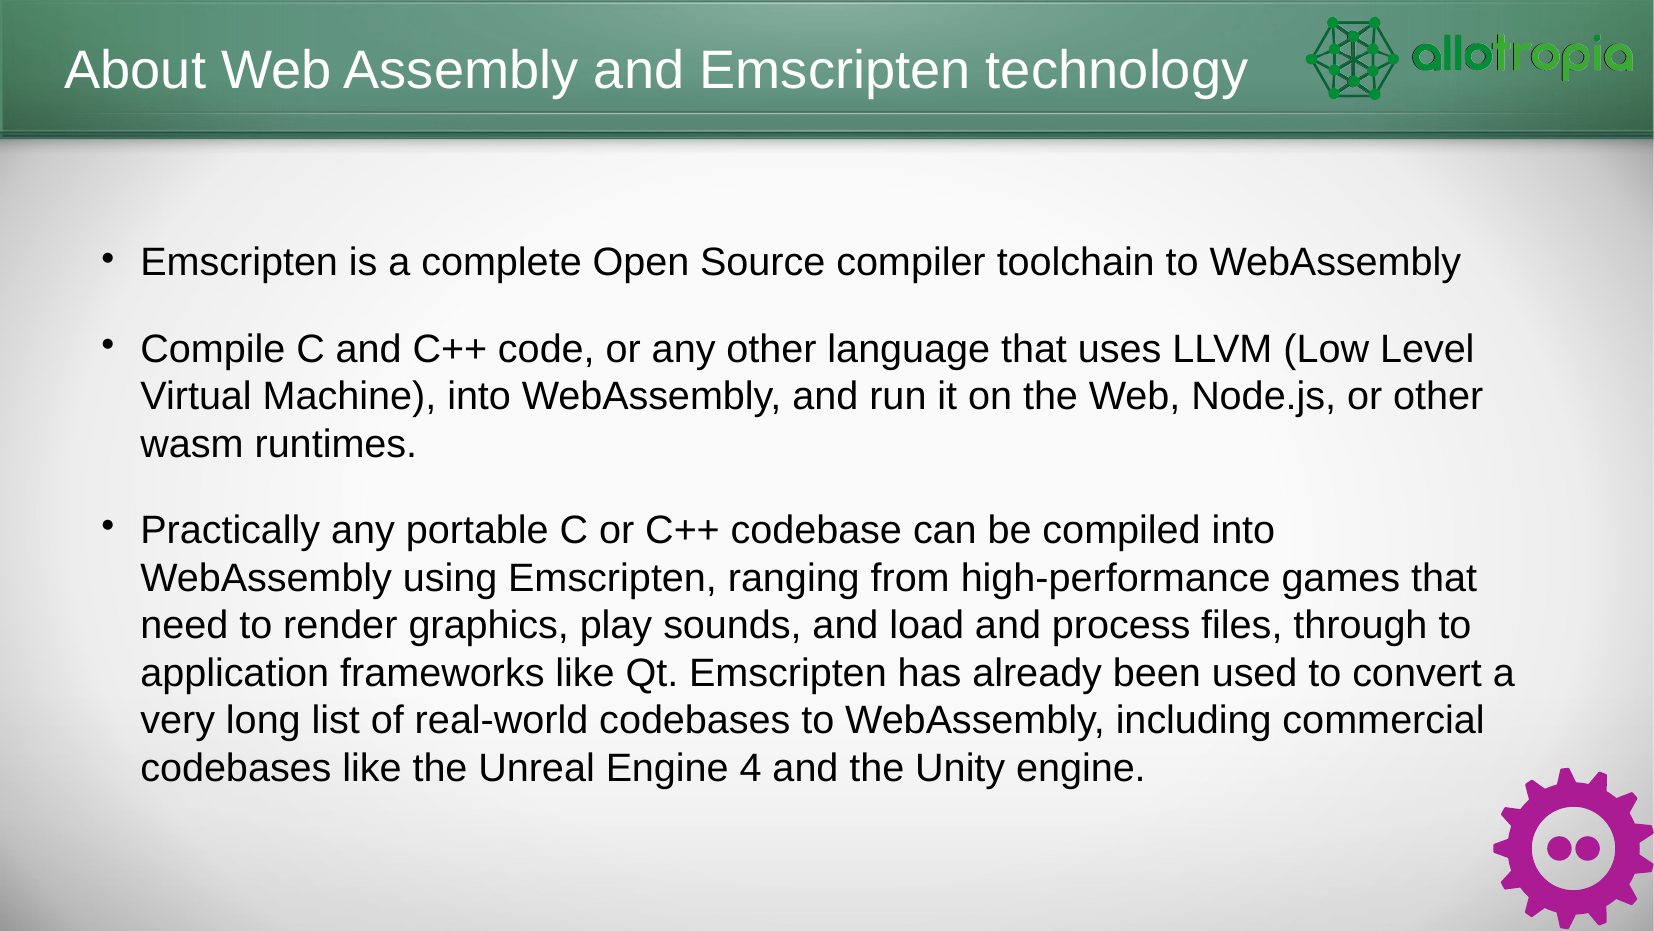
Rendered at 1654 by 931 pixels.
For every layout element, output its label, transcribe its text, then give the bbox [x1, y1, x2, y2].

title About Web Assembly and Emscripten technology [10, 0, 1329, 143]
picture [0, 0, 1654, 931]
list Emscripten is a complete Open Source compiler toolchain to WebAssembly Compile C and C++ code, or any other language that uses LLVM (Low Level Virtual Machine), into WebAssembly, and run it on the Web, Node.js, or other wasm runtimes. Practically any portable C or C++ codebase can be compiled into WebAssembly using Emscripten, ranging from high-performance games that need to render graphics, play sounds, and load and process files, through to application frameworks like Qt. Emscripten has already been used to convert a very long list of real-world codebases to WebAssembly, including commercial codebases like the Unreal Engine 4 and the Unity engine. [88, 236, 1536, 798]
